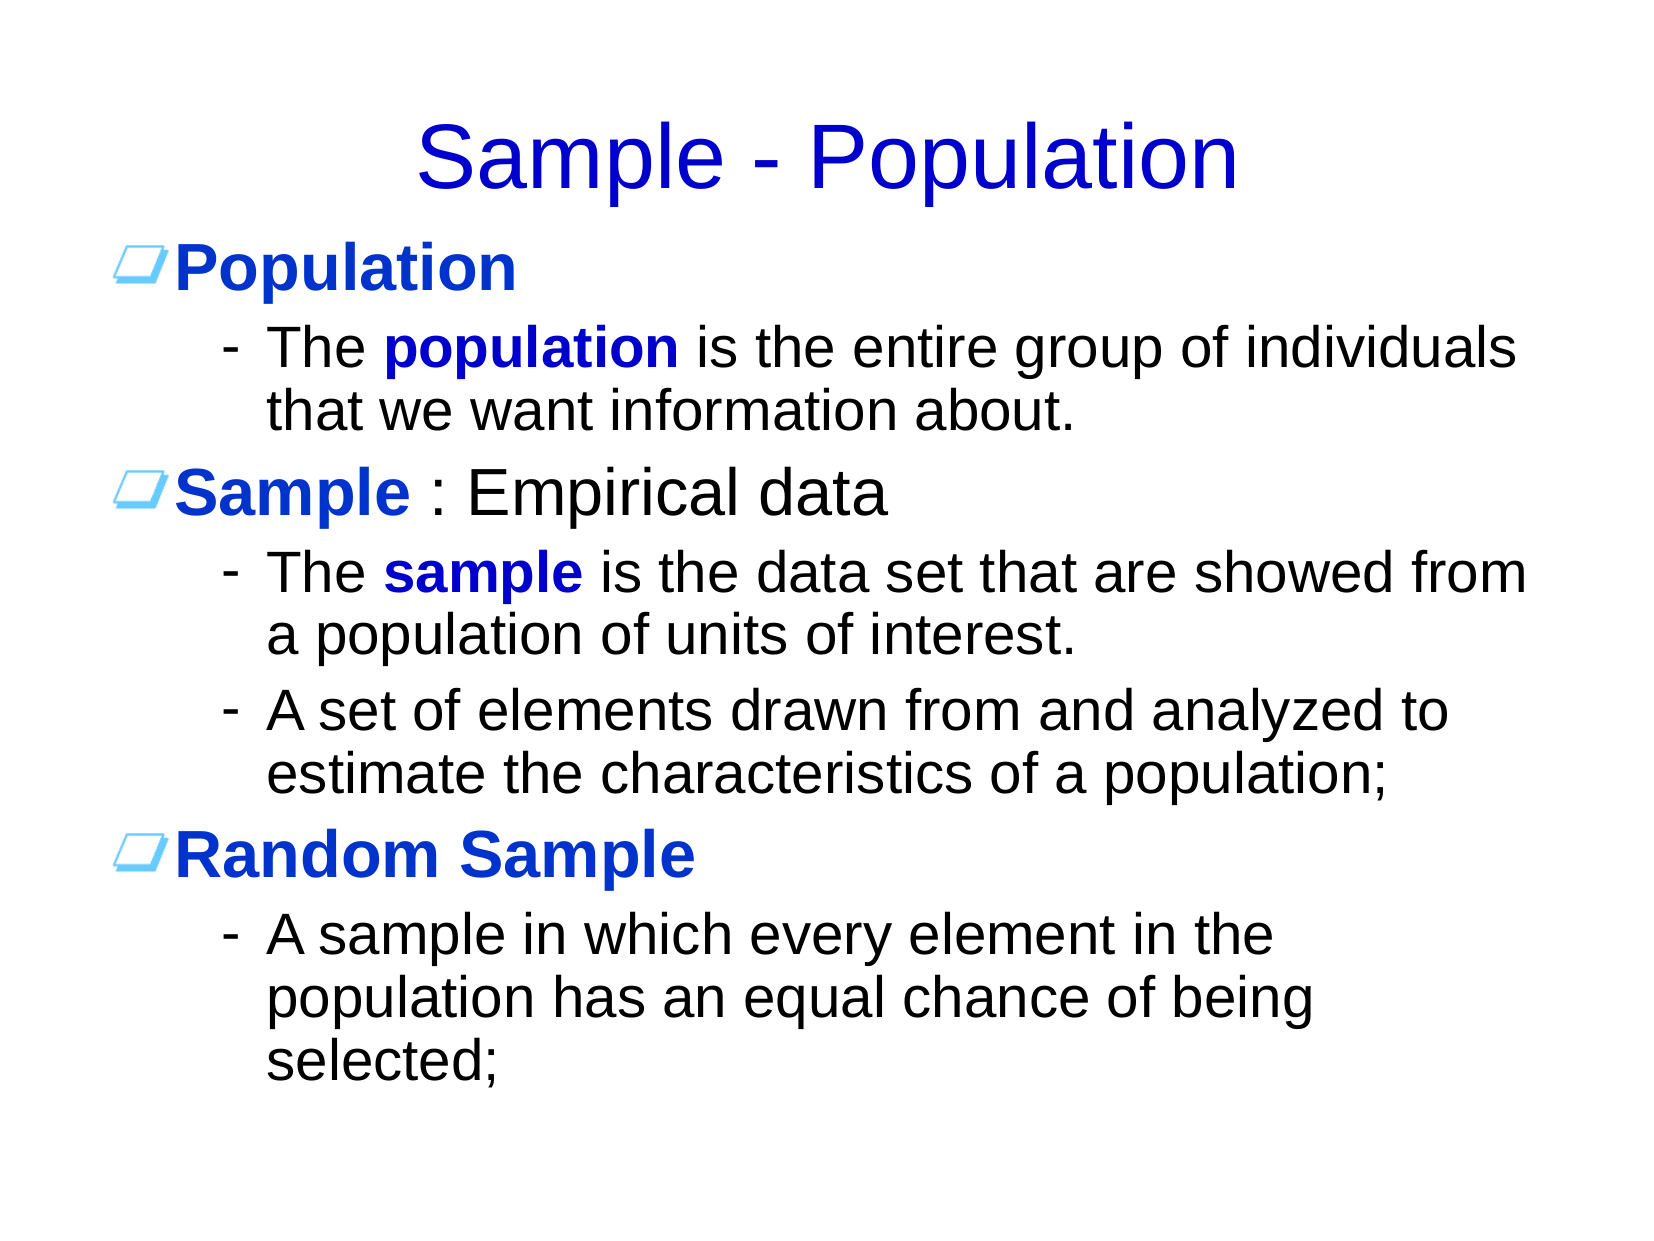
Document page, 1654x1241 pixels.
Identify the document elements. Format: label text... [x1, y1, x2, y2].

list Population The population is the entire group of individuals that we want information about. Sample : Empirical data The sample is the data set that are showed from a population of units of interest. A set of elements drawn from and analyzed to estimate the characteristics of a population; Random Sample A sample in which every element in the population has an equal chance of being selected; [96, 224, 1559, 1241]
title Sample - Population [97, 89, 1561, 215]
